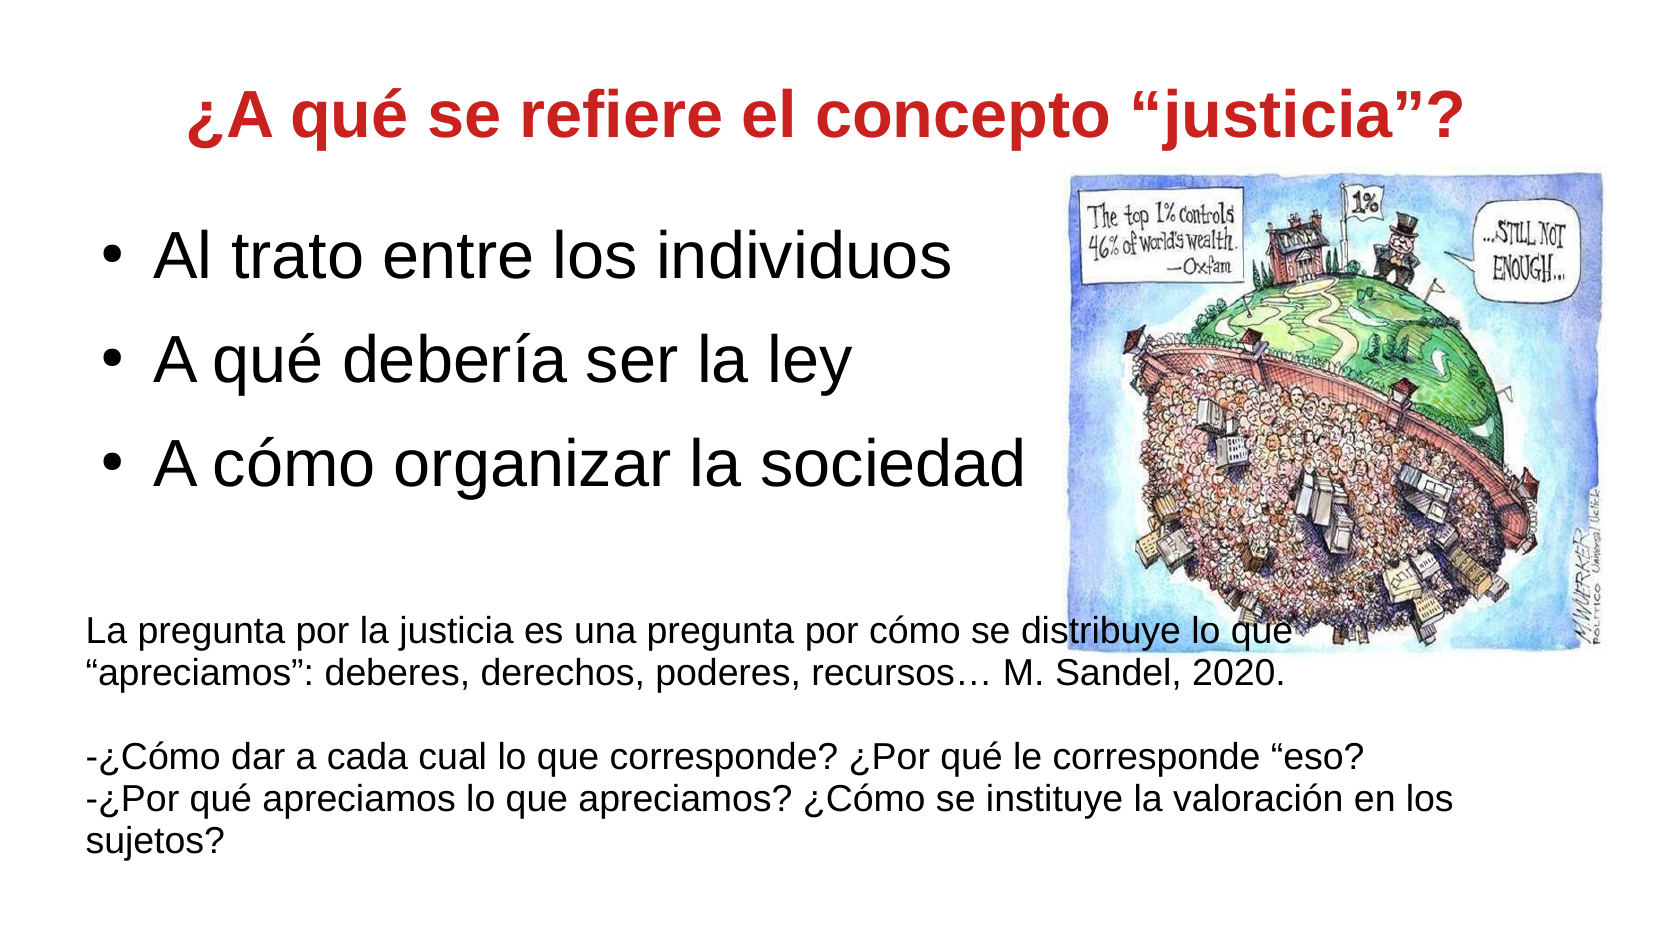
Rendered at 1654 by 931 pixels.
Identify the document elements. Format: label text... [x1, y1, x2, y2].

title ¿A qué se refiere el concepto “justicia”? [82, 37, 1571, 193]
picture [1062, 165, 1607, 660]
list Al trato entre los individuos A qué debería ser la ley A cómo organizar la sociedad [82, 217, 1571, 544]
text_box La pregunta por la justicia es una pregunta por cómo se distribuye lo que “apreciamos”: deberes, derechos, poderes, recursos… M. Sandel, 2020. -¿Cómo dar a cada cual lo que corresponde? ¿Por qué le corresponde “eso? -¿Por qué apreciamos lo que apreciamos? ¿Cómo se instituye la valoración en los sujetos? [70, 602, 1548, 870]
